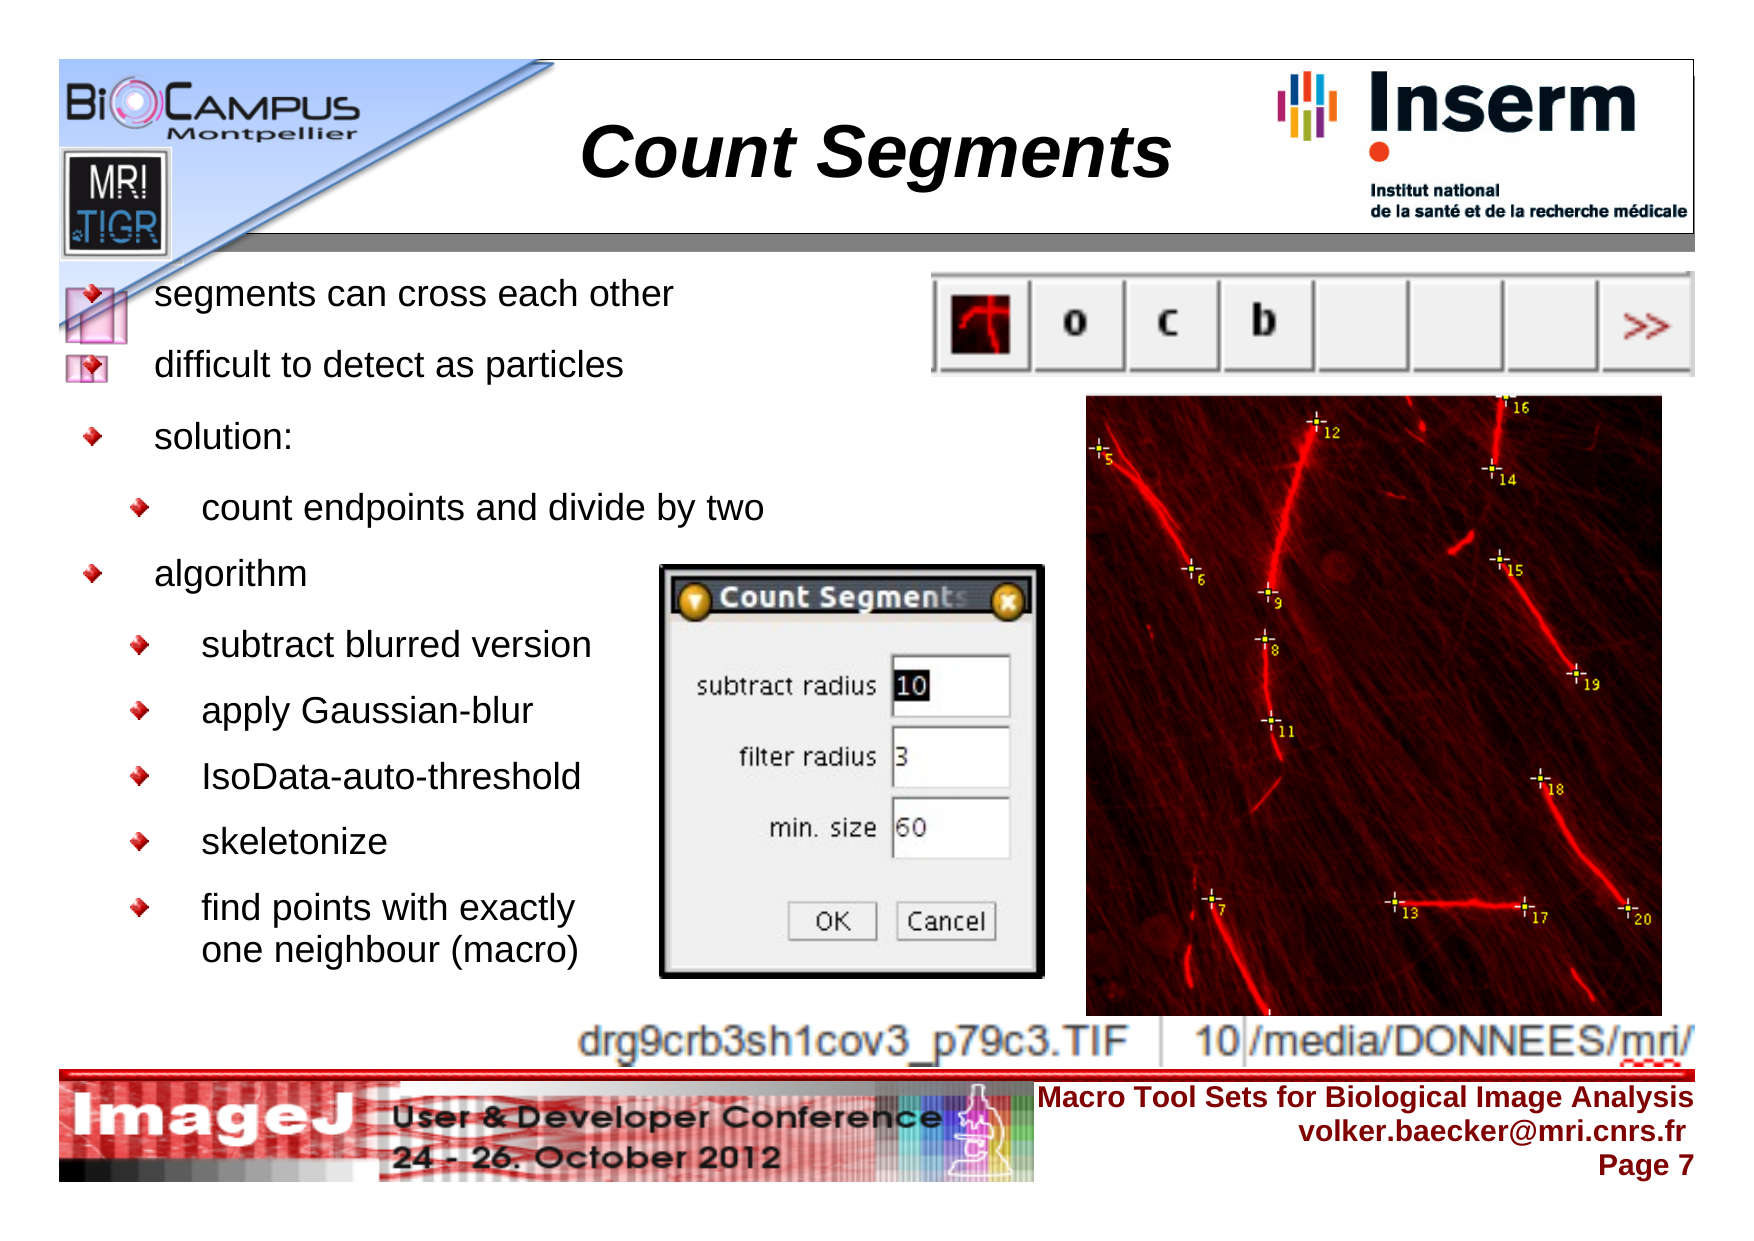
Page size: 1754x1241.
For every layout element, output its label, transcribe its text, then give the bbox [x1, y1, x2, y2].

list segments can cross each other difficult to detect as particles solution: count endpoints and divide by two algorithm subtract blurred version apply Gaussian-blur IsoData-auto-threshold skeletonize find points with exactly one neighbour (macro) [71, 272, 864, 1055]
title Count Segments [59, 59, 1695, 244]
picture [931, 271, 1695, 377]
picture [659, 564, 1045, 979]
picture [576, 393, 1695, 1067]
picture [59, 244, 562, 384]
picture [59, 1069, 1695, 1182]
